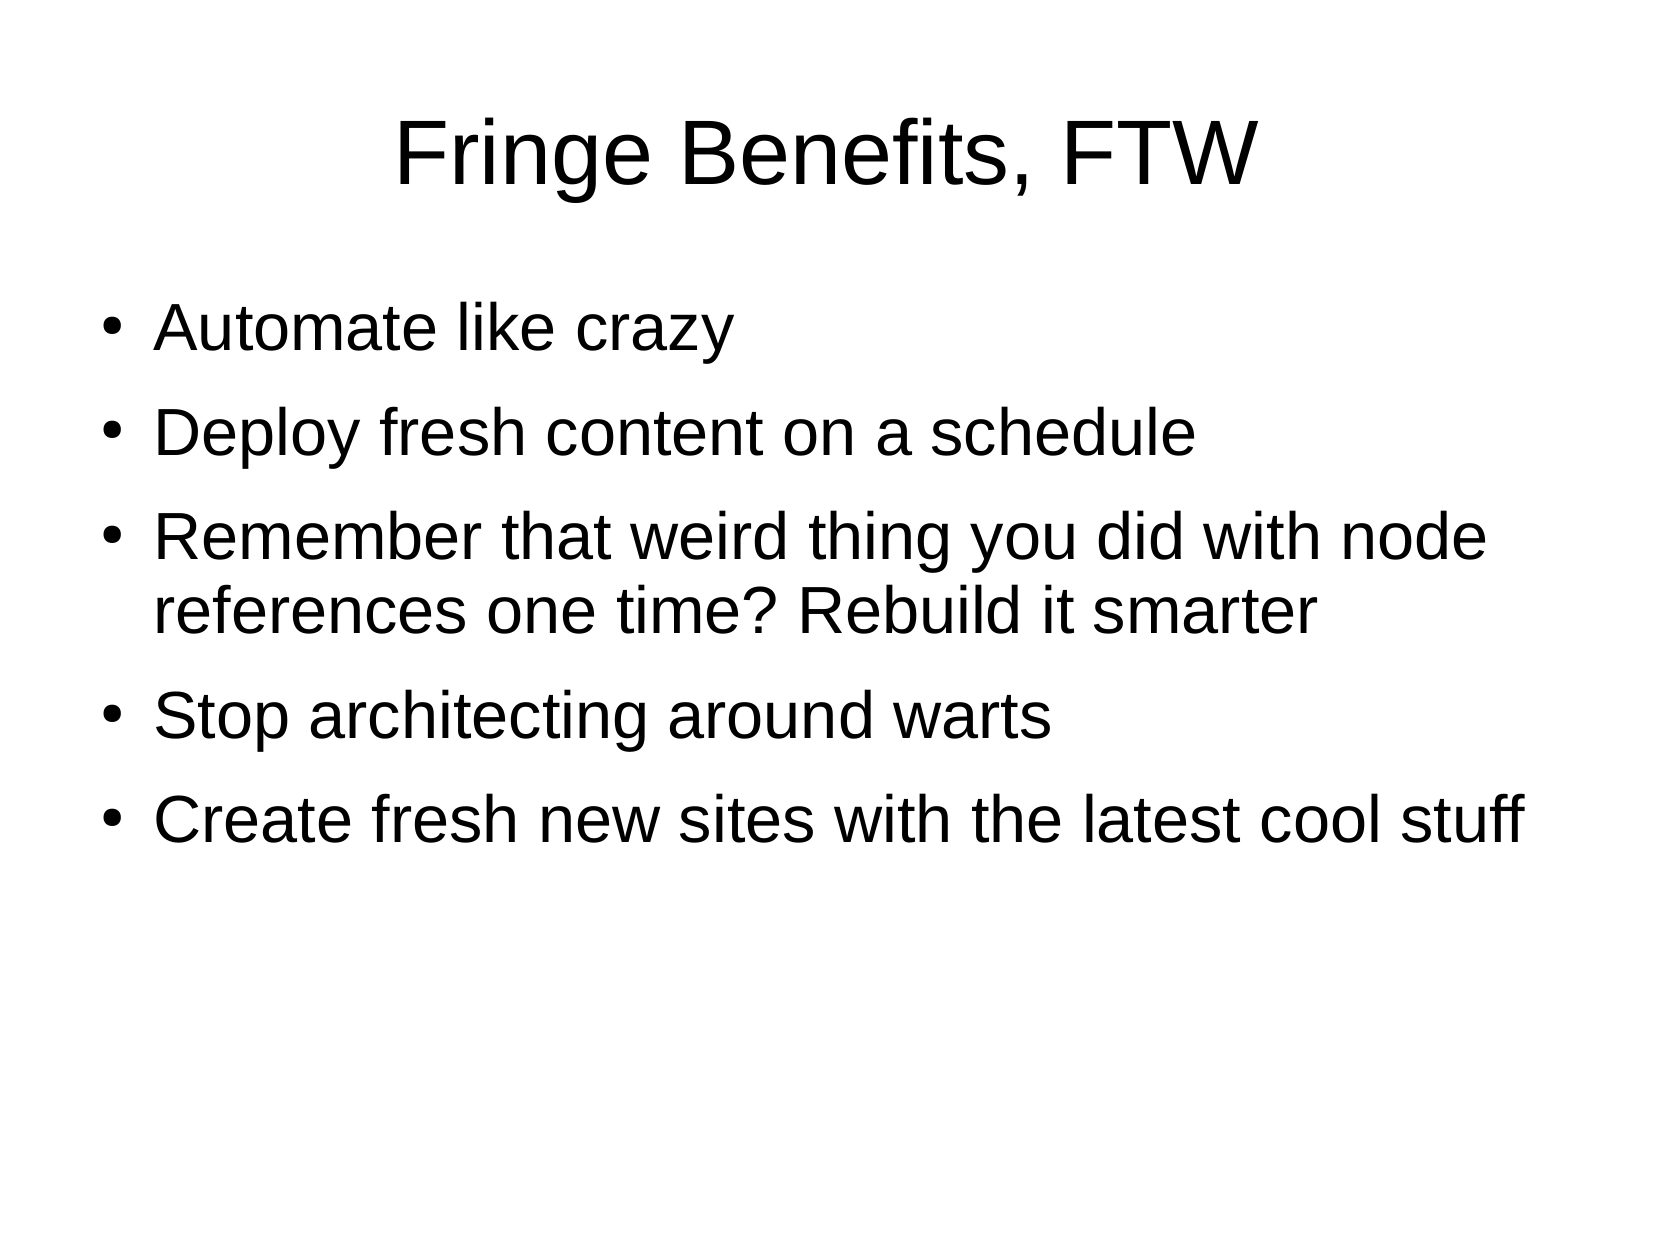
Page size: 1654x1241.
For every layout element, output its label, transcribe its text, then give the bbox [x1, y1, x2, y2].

title Fringe Benefits, FTW [82, 49, 1571, 257]
list Automate like crazy Deploy fresh content on a schedule Remember that weird thing you did with node references one time? Rebuild it smarter Stop architecting around warts Create fresh new sites with the latest cool stuff [82, 290, 1538, 1010]
